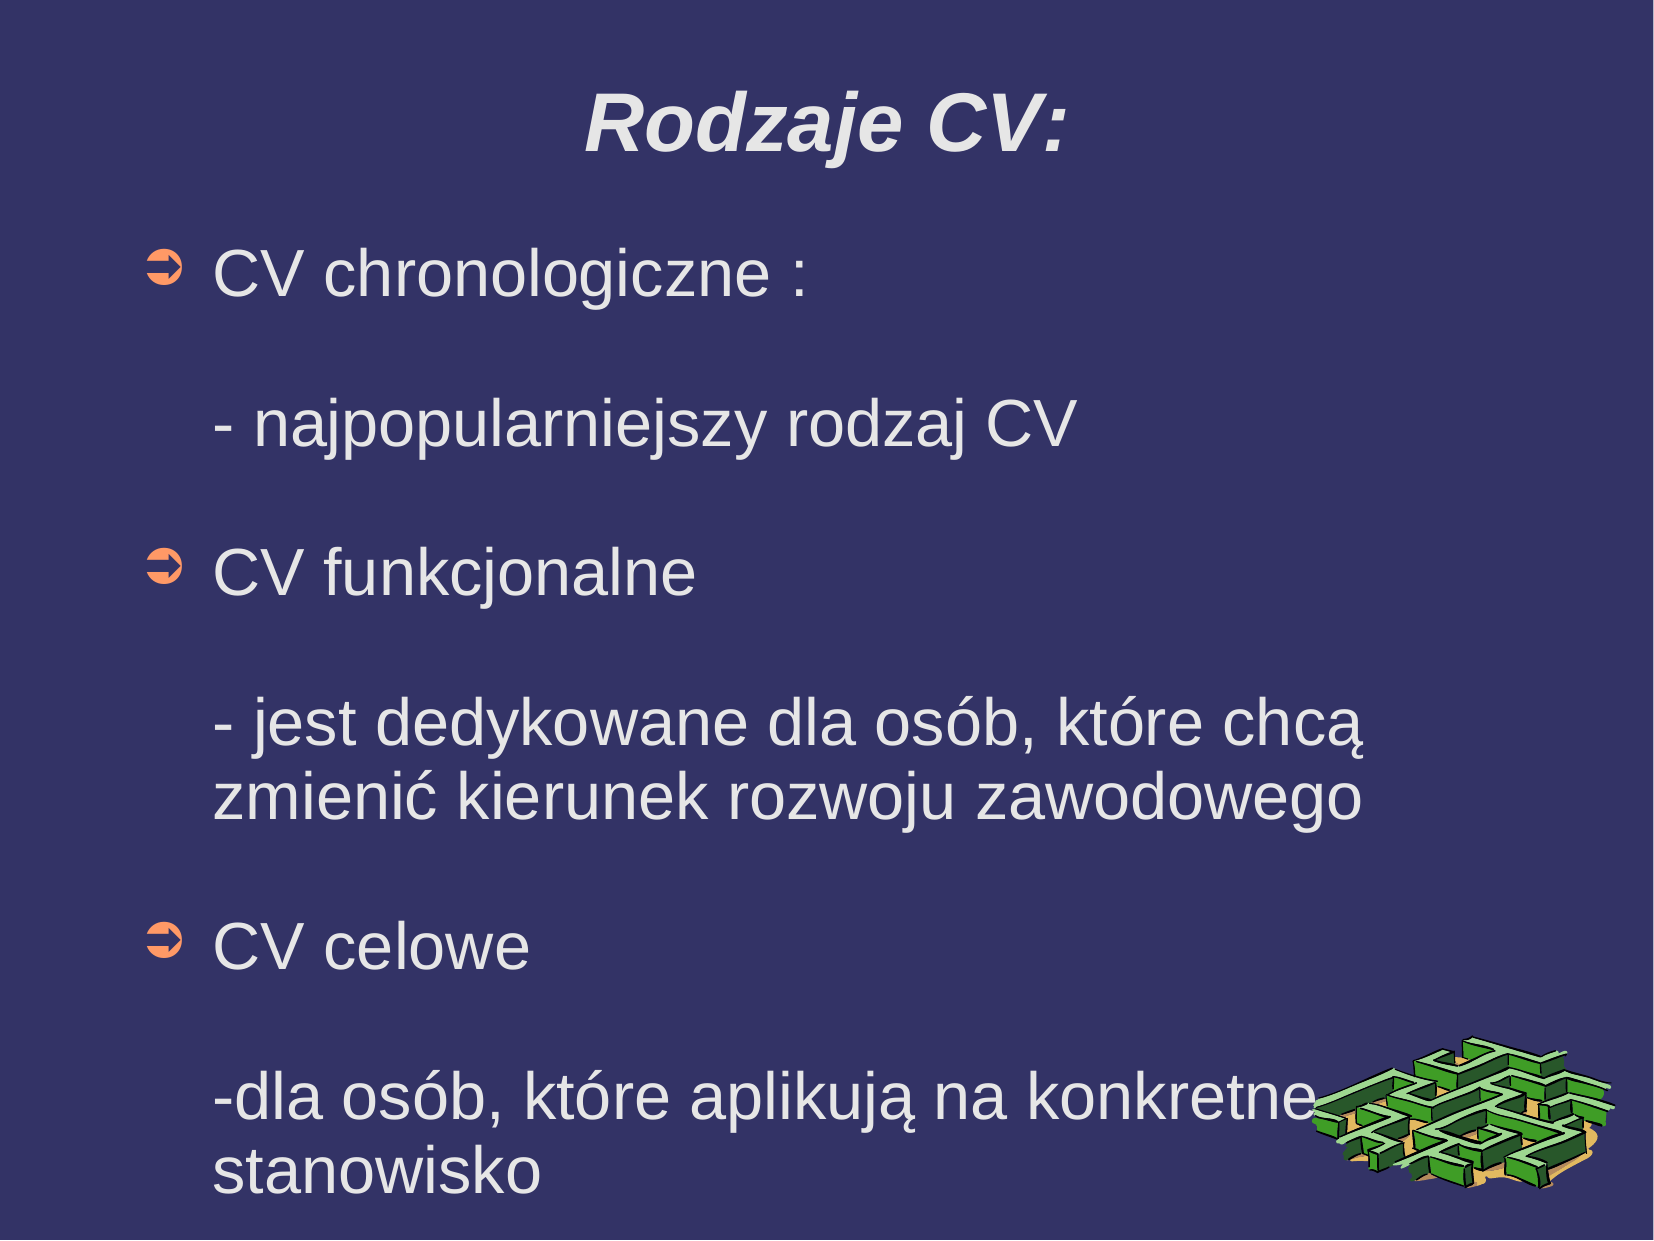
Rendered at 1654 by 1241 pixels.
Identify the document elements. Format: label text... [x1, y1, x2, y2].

title Rodzaje CV: [121, 19, 1534, 227]
list CV chronologiczne : - najpopularniejszy rodzaj CV CV funkcjonalne - jest dedykowane dla osób, które chcą zmienić kierunek rozwoju zawodowego CV celowe -dla osób, które aplikują na konkretne stanowisko [129, 236, 1570, 1209]
